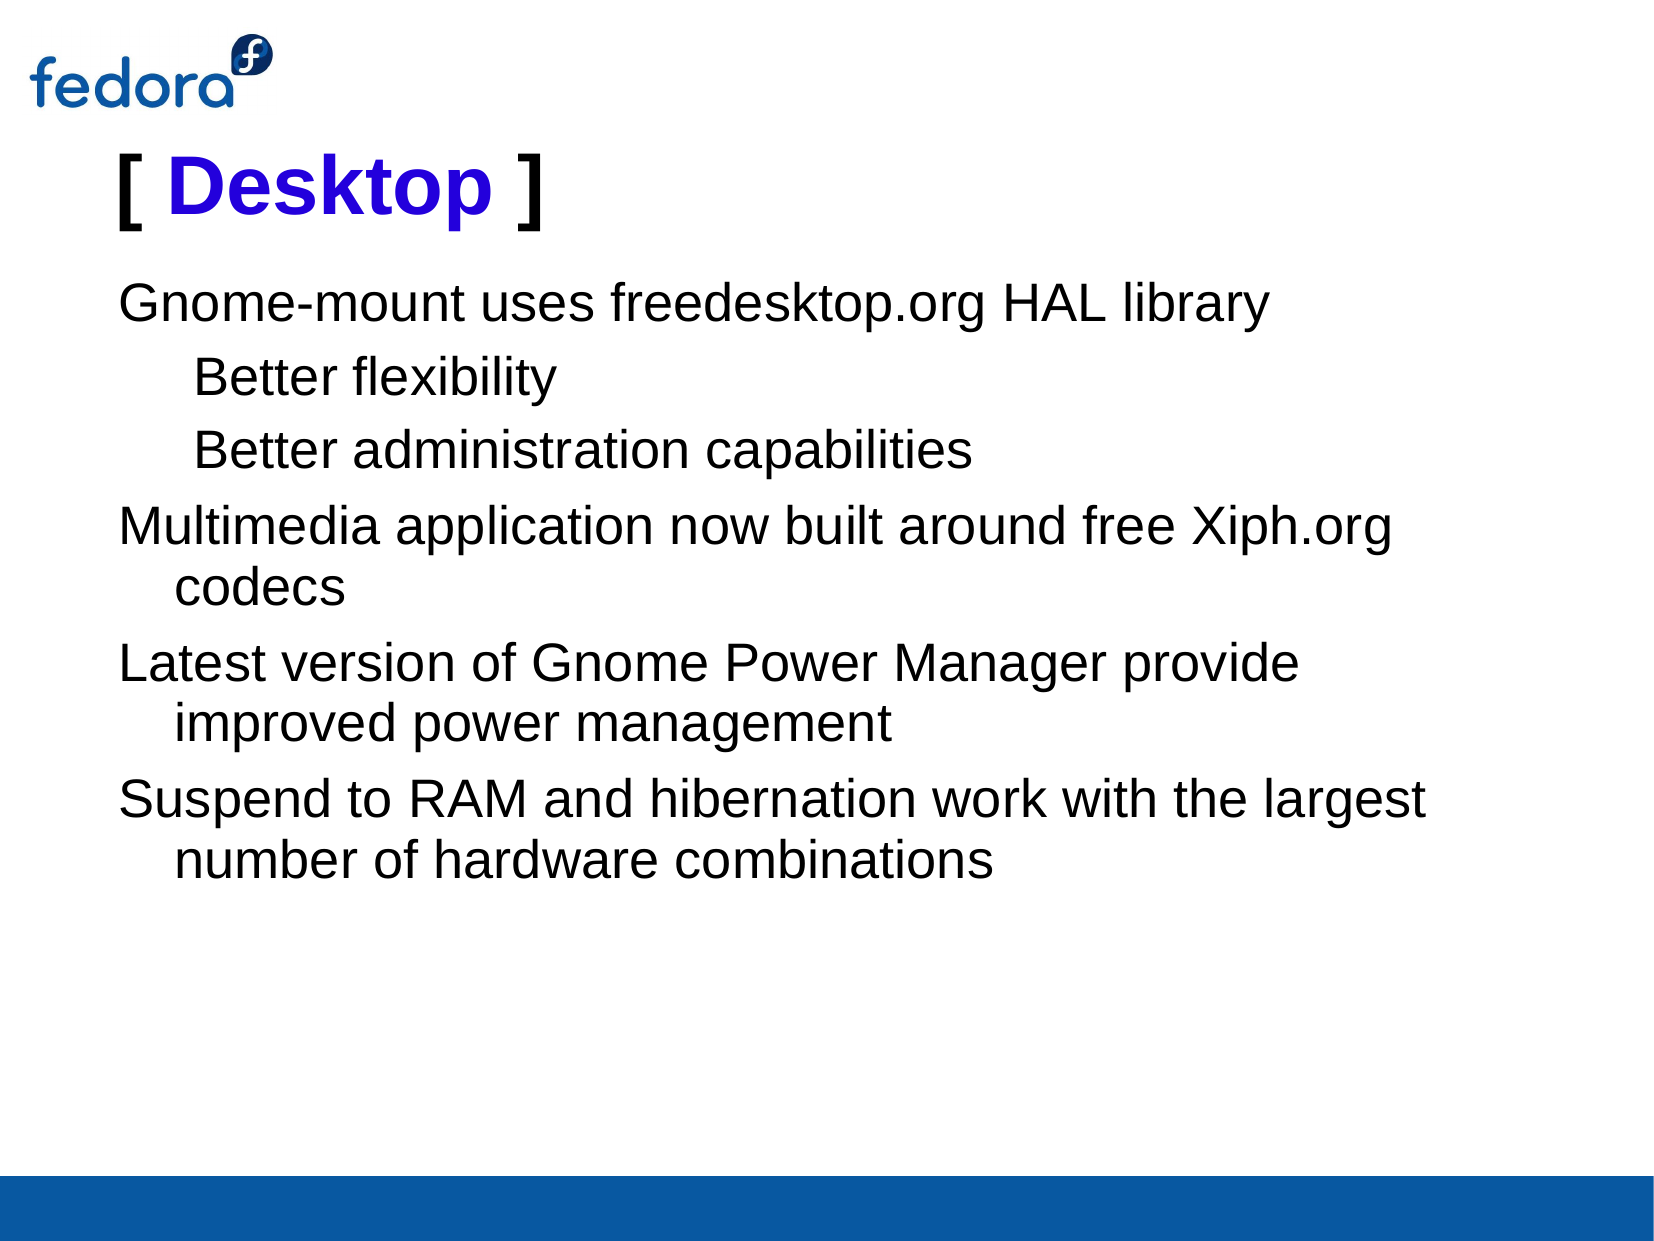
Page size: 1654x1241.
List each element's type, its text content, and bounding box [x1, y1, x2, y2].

list Gnome-mount uses freedesktop.org HAL library Better flexibility Better administration capabilities Multimedia application now built around free Xiph.org codecs Latest version of Gnome Power Manager provide improved power management Suspend to RAM and hibernation work with the largest number of hardware combinations [118, 272, 1524, 1141]
title [ Desktop ] [115, 130, 1521, 241]
picture [0, 1176, 1654, 1241]
picture [22, 27, 277, 115]
